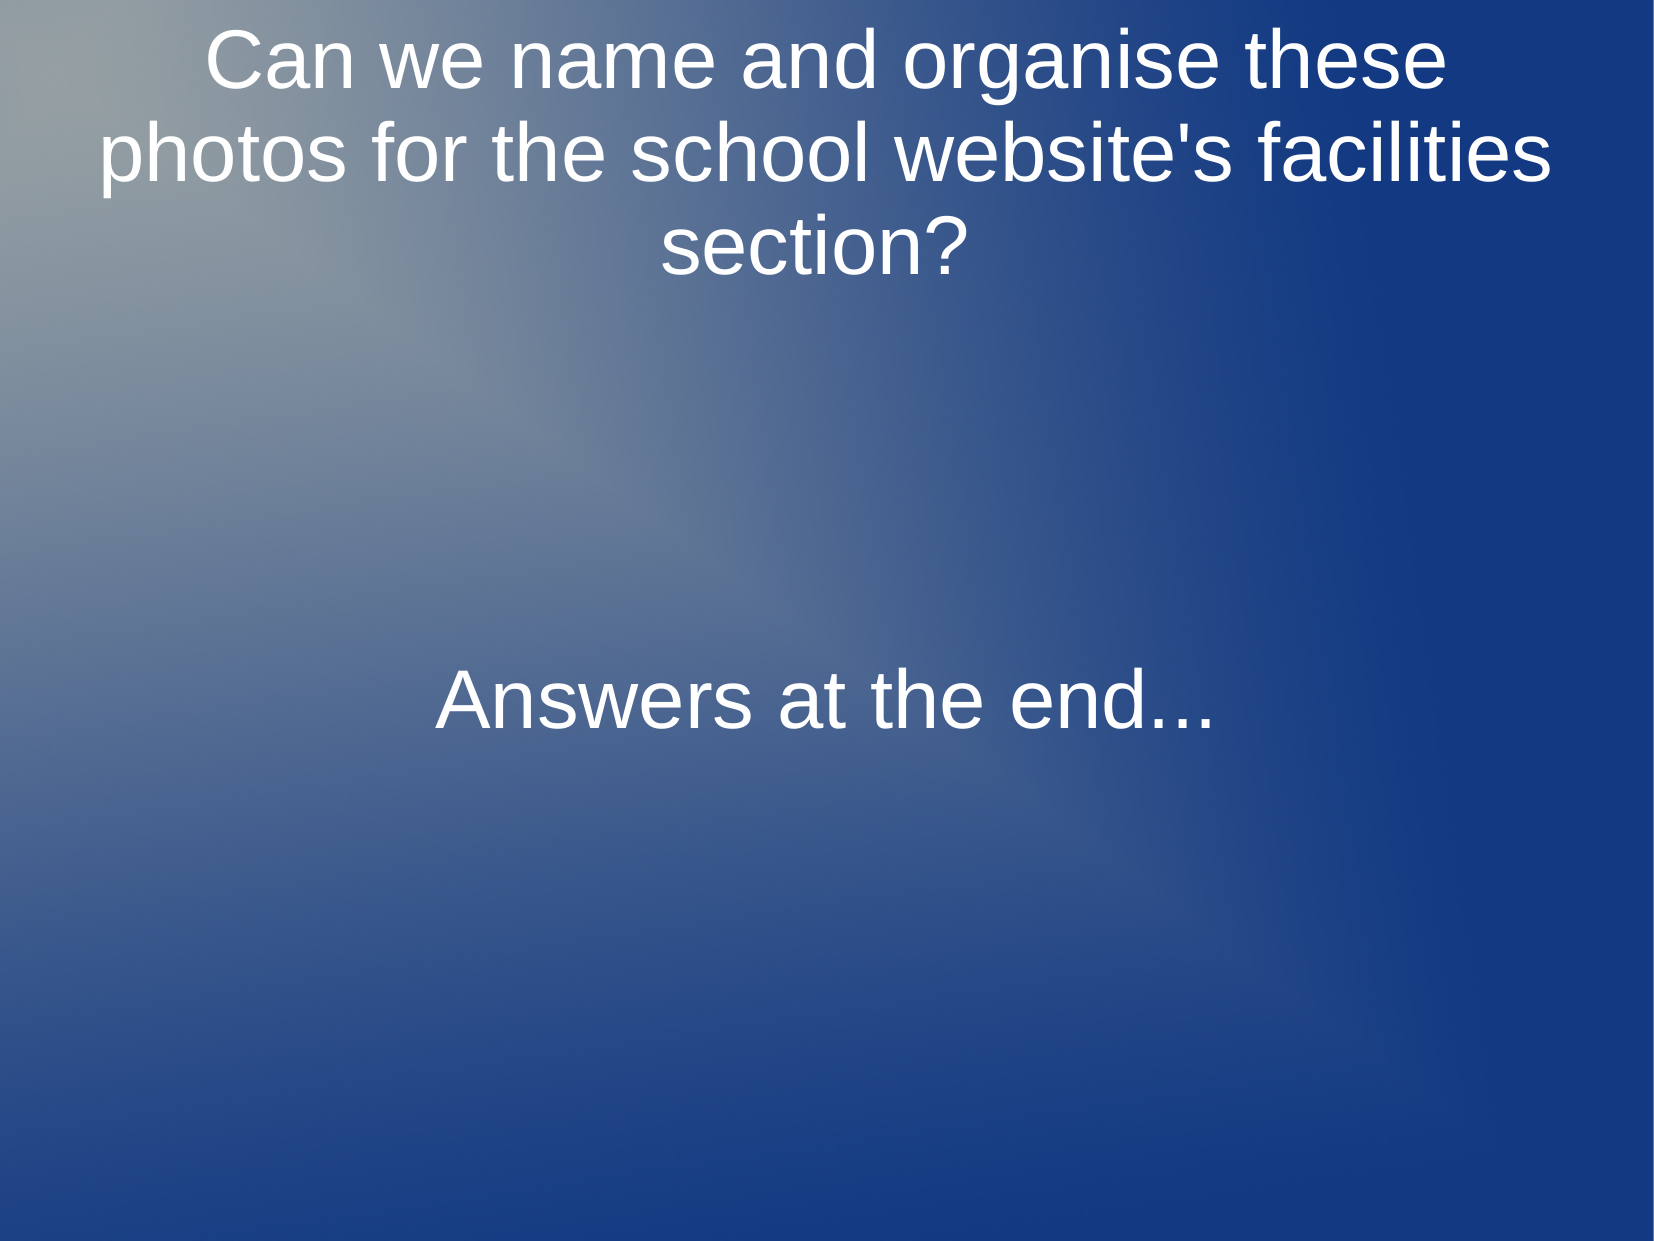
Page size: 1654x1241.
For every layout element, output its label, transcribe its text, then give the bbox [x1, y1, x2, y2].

picture [0, 0, 1654, 1241]
subtitle Answers at the end... [82, 290, 1571, 1109]
title Can we name and organise these photos for the school website's facilities section? [82, 13, 1571, 290]
